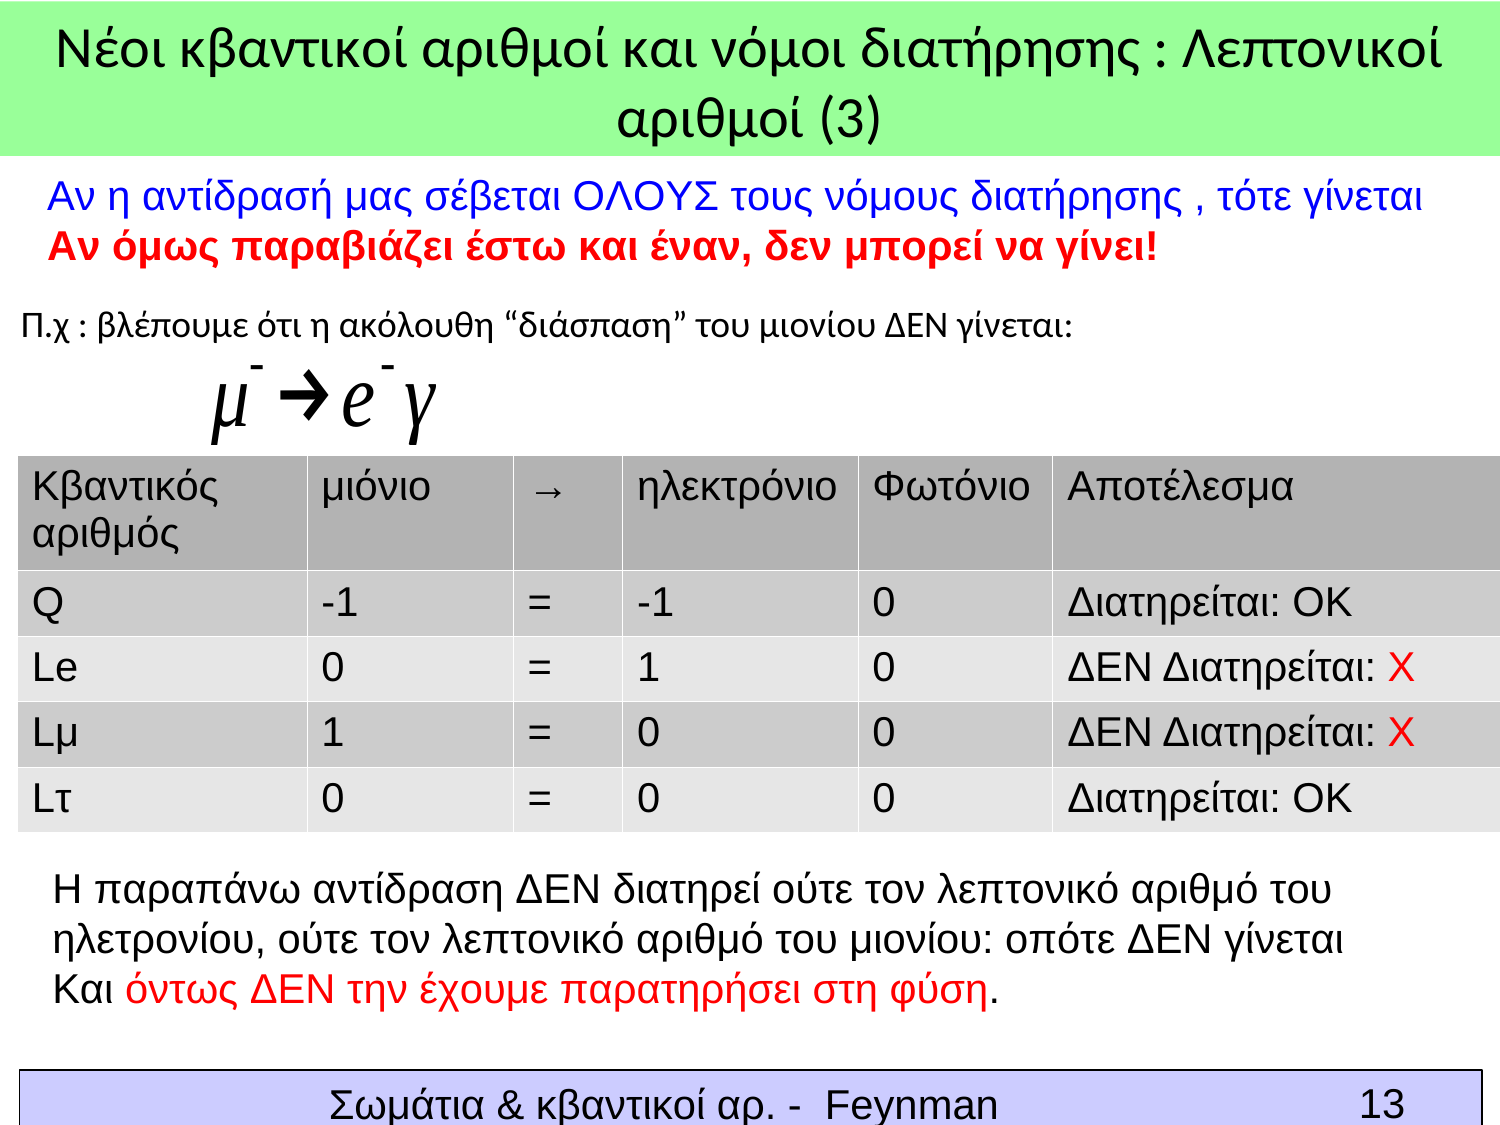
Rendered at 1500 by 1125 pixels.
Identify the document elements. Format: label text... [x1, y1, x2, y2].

table_header Αποτέλεσμα [1053, 456, 1500, 570]
table_cell = [514, 637, 622, 701]
table_cell 0 [859, 571, 1052, 636]
table_cell = [514, 768, 622, 832]
table_header ηλεκτρόνιο [623, 456, 858, 570]
table_cell = [514, 571, 622, 636]
table_cell ΔΕΝ Διατηρείται: Χ [1053, 702, 1500, 767]
table_cell Q [18, 571, 307, 636]
text_box Η παραπάνω αντίδραση ΔΕΝ διατηρεί ούτε τον λεπτονικό αριθμό του ηλετρονίου, ούτε τον λεπτονικό αριθμό του μιονίου: οπότε ΔΕΝ γίνεται Και όντως ΔΕΝ την έχουμε παρατηρήσει στη φύση. [37, 854, 1360, 1020]
table_cell 0 [859, 768, 1052, 832]
chart [187, 329, 460, 445]
table_cell Lμ [18, 702, 307, 767]
table_cell 0 [308, 637, 513, 701]
table_cell 1 [308, 702, 513, 767]
table_cell -1 [308, 571, 513, 636]
table_cell -1 [623, 571, 858, 636]
table_cell 0 [308, 768, 513, 832]
table_cell Lτ [18, 768, 307, 832]
text_box Νέοι κβαντικοί αριθμοί και νόμοι διατήρησης : Λεπτονικοί αριθμοί (3) [0, 1, 1500, 156]
table_cell = [514, 702, 622, 767]
table_header → [514, 456, 622, 570]
text_box Αν η αντίδρασή μας σέβεται ΟΛΟΥΣ τους νόμους διατήρησης , τότε γίνεται Αν όμως παραβιάζει έστω και έναν, δεν μπορεί να γίνει! [32, 161, 1450, 277]
table_cell Le [18, 637, 307, 701]
table_header Φωτόνιο [859, 456, 1052, 570]
table_cell 1 [623, 637, 858, 701]
table_header Κβαντικός αριθμός [18, 456, 307, 570]
table_cell 0 [623, 702, 858, 767]
table_cell Διατηρείται: ΟΚ [1053, 768, 1500, 832]
table_cell Διατηρείται: ΟΚ [1053, 571, 1500, 636]
table_cell 0 [859, 702, 1052, 767]
table_cell ΔΕΝ Διατηρείται: Χ [1053, 637, 1500, 701]
table_cell 0 [623, 768, 858, 832]
text_box Π.χ : βλέπουμε ότι η ακόλουθη “διάσπαση” του μιονίου ΔΕΝ γίνεται: [5, 237, 1430, 1096]
table_header μιόνιο [308, 456, 513, 570]
table_cell 0 [859, 637, 1052, 701]
